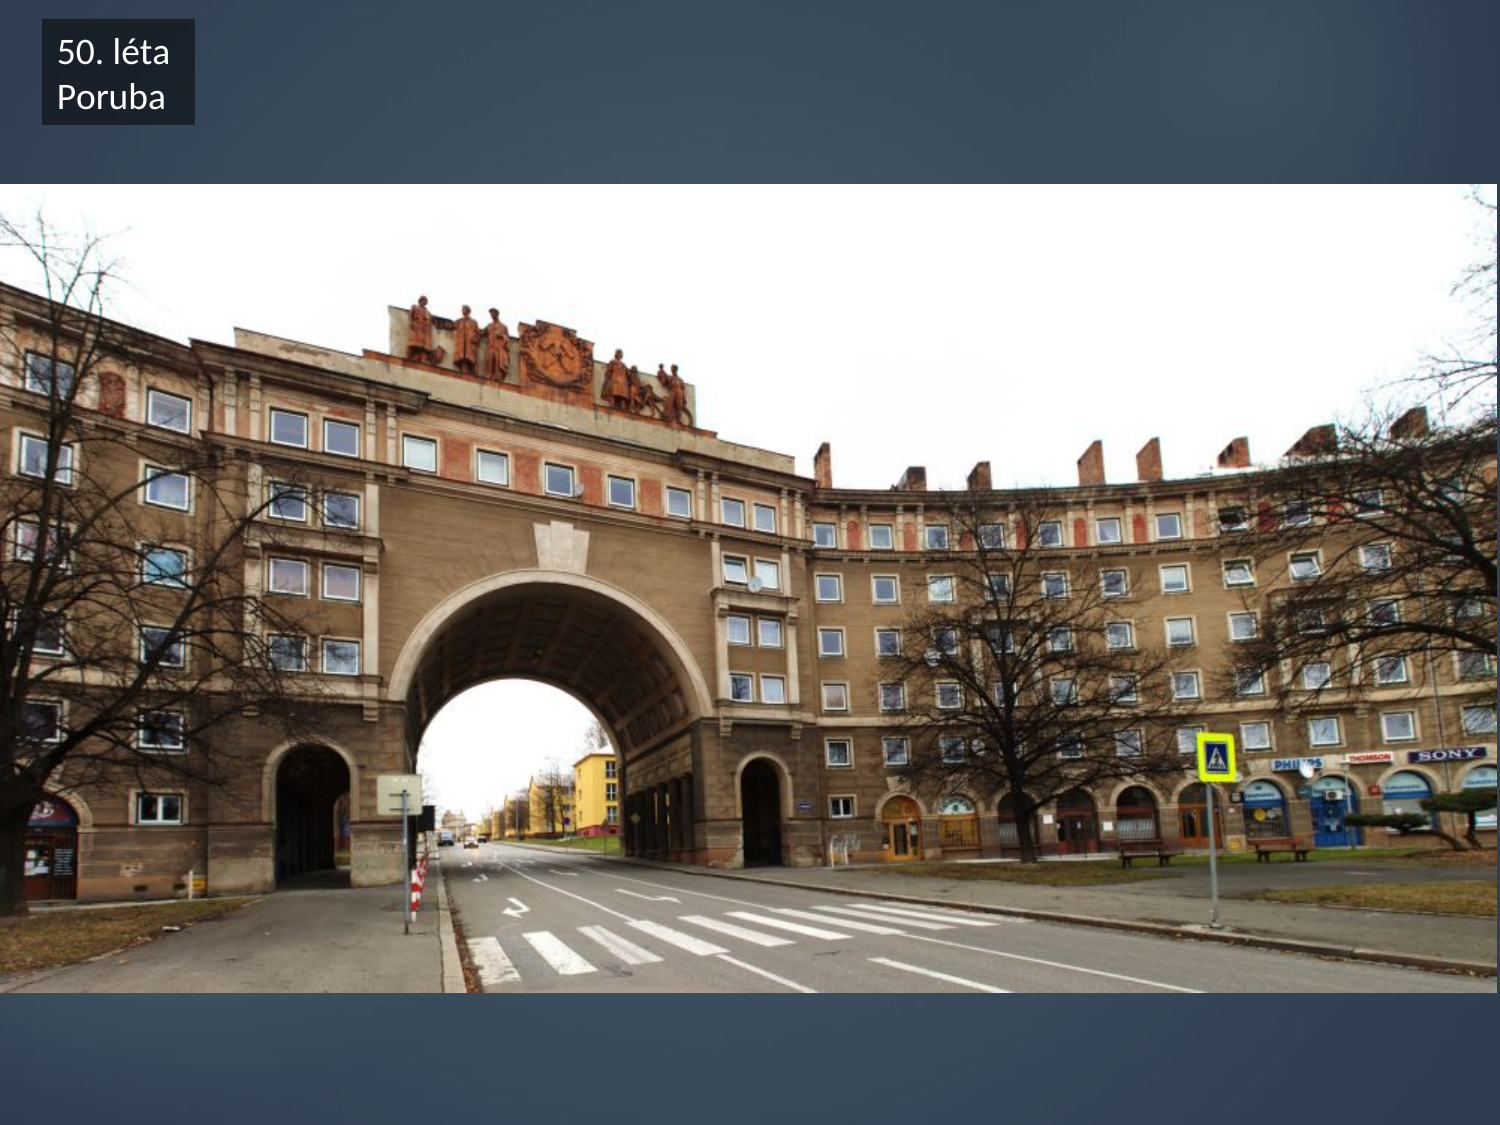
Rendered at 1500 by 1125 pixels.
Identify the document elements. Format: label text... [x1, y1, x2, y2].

picture [0, 0, 1500, 1125]
text_box 50. léta Poruba [42, 18, 467, 125]
